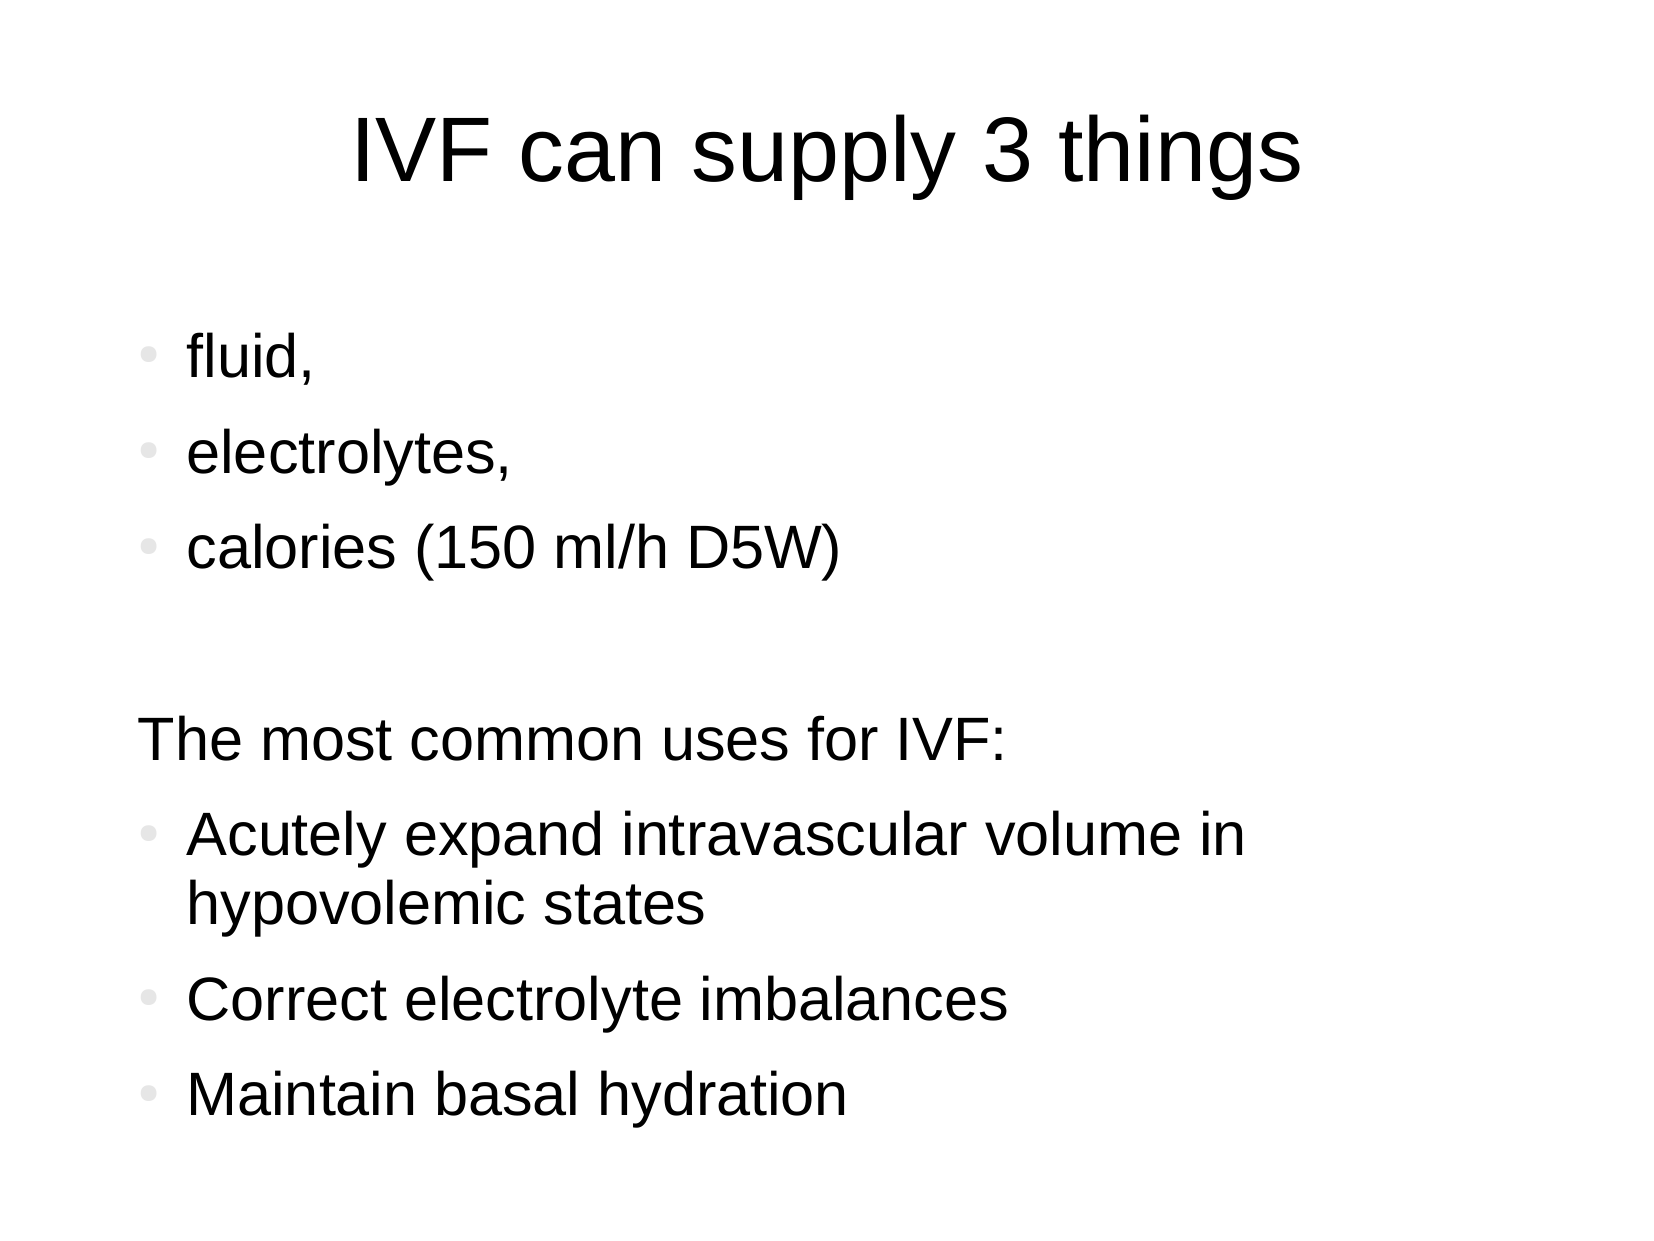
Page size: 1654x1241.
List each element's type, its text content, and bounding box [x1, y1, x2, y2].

title IVF can supply 3 things [121, 46, 1534, 254]
list fluid, electrolytes, calories (150 ml/h D5W) The most common uses for IVF: Acutely expand intravascular volume in hypovolemic states Correct electrolyte imbalances Maintain basal hydration [121, 322, 1561, 1132]
